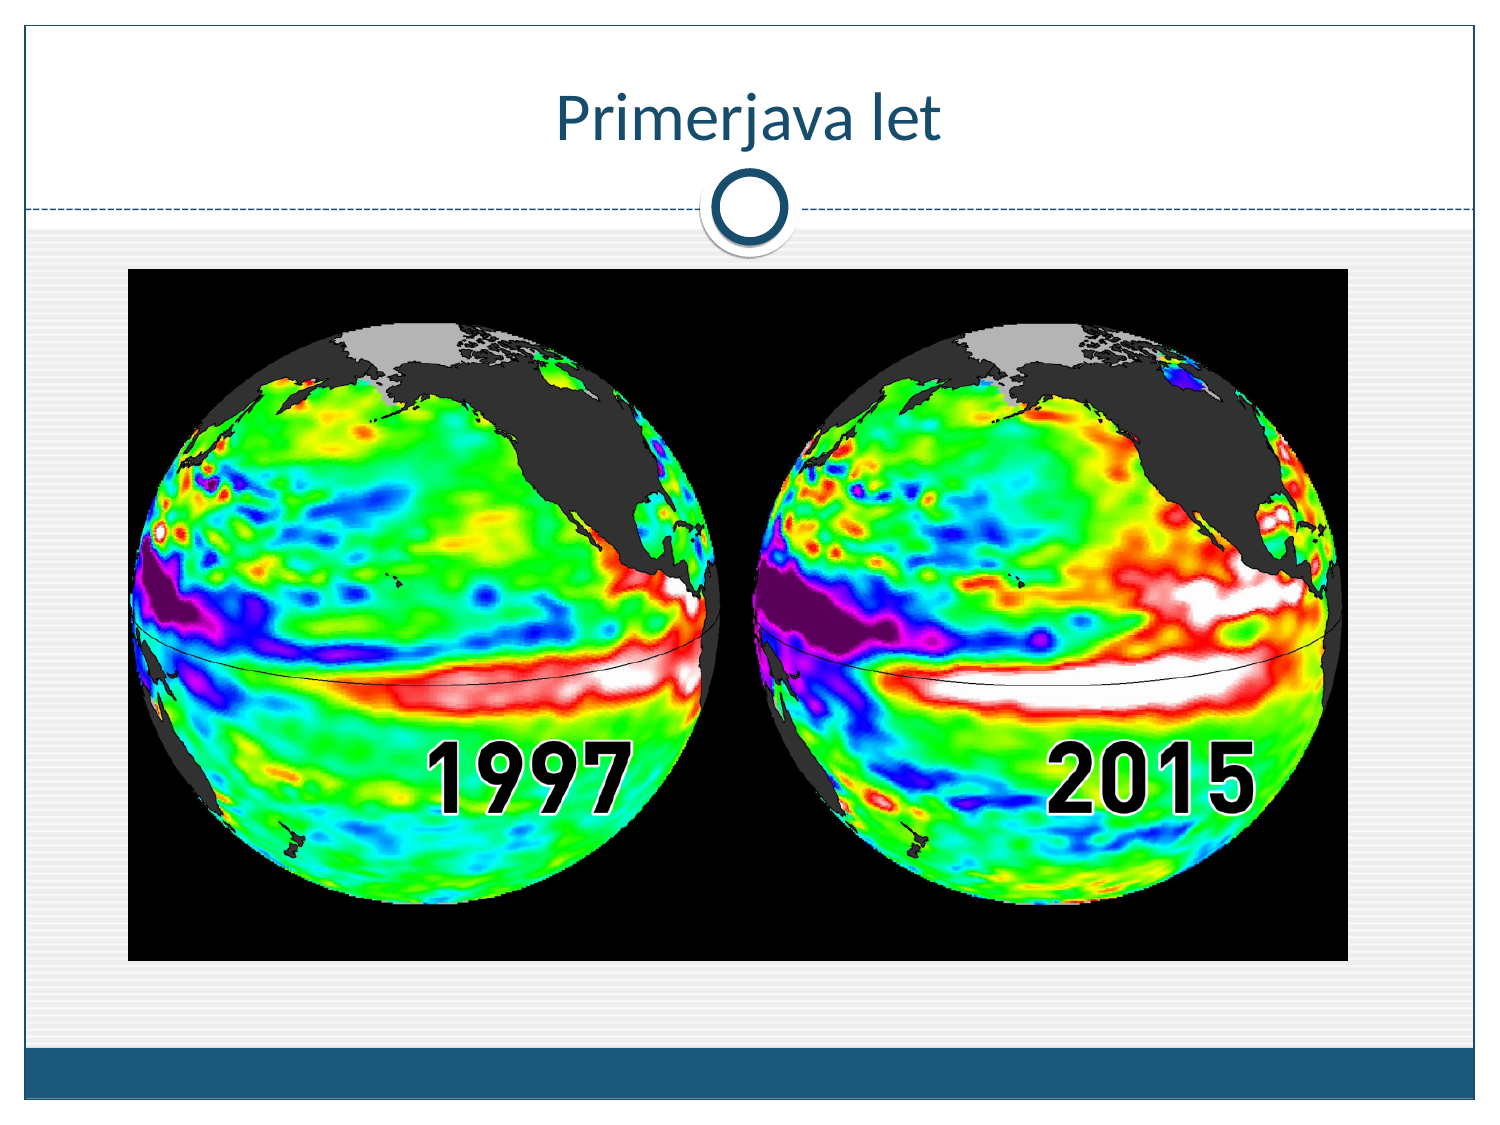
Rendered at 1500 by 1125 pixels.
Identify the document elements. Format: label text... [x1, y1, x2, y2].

picture [26, 229, 1473, 1047]
title Primerjava let [49, 37, 1450, 162]
